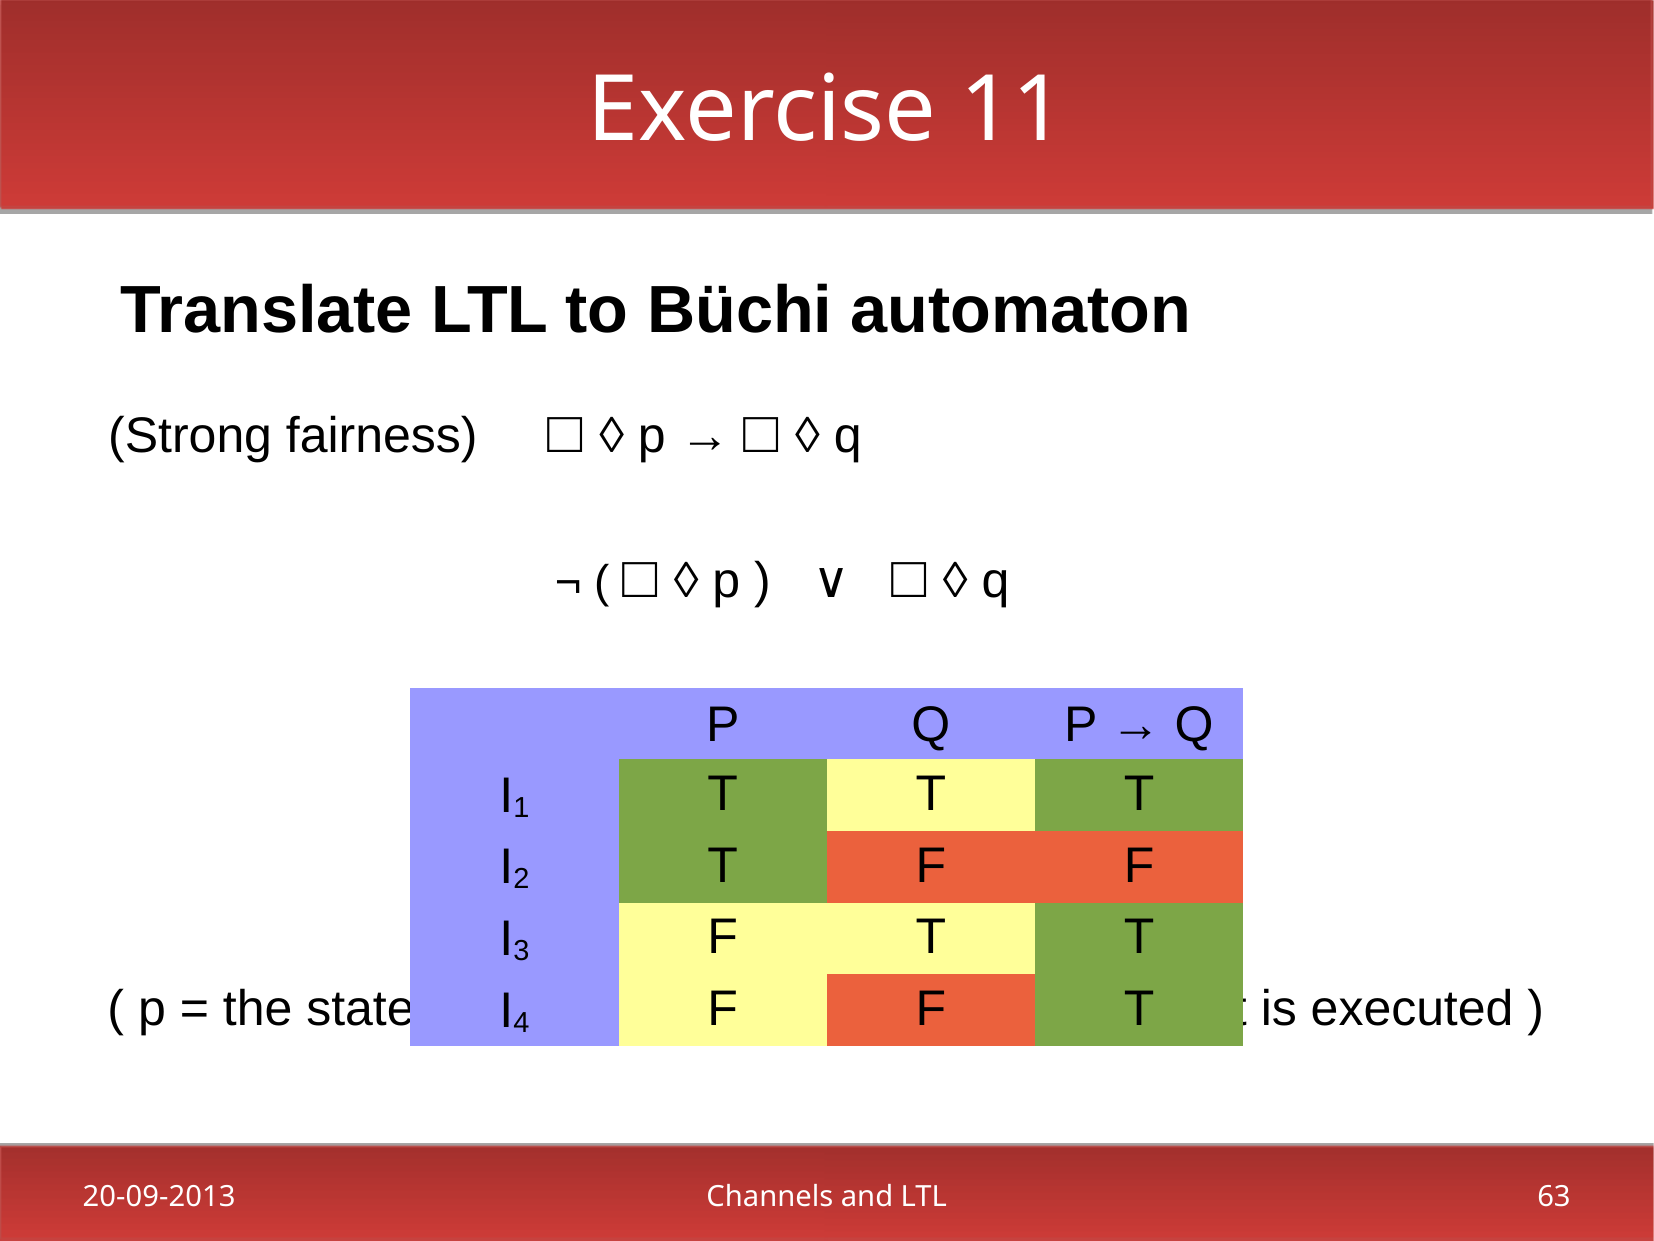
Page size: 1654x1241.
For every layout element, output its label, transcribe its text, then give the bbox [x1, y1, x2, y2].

table_cell F [1035, 831, 1243, 903]
picture [0, 0, 1654, 214]
title Exercise 11 [59, 31, 1595, 178]
table_header P [619, 688, 827, 759]
table_header Q [827, 688, 1035, 759]
table_cell T [1035, 974, 1243, 1046]
table_cell F [619, 974, 827, 1046]
table_cell F [619, 903, 827, 974]
table_cell I2 [410, 831, 619, 903]
picture [0, 1143, 1654, 1241]
text_box ¬ ( □ ◊ p ) ∨ □ ◊ q [540, 537, 1123, 618]
text_box (Strong fairness) □ ◊ p → □ ◊ q [93, 392, 891, 473]
table_cell T [1035, 759, 1243, 831]
table_header [410, 688, 619, 759]
table_cell I1 [410, 759, 619, 831]
text_box ( p = the statement is executable, q = the statement is executed ) [1243, 972, 1561, 1043]
table_cell F [827, 831, 1035, 903]
table_cell T [619, 759, 827, 831]
table_header P → Q [1035, 688, 1243, 759]
table_cell F [827, 974, 1035, 1046]
table_cell T [827, 759, 1035, 831]
table_cell T [827, 903, 1035, 974]
table_cell T [1035, 903, 1243, 974]
text_box Translate LTL to Büchi automaton [105, 264, 1209, 355]
table_cell T [619, 831, 827, 903]
table_cell I4 [410, 974, 619, 1046]
table_cell I3 [410, 903, 619, 974]
text_box ( p = the statement is executable, q = the statement is executed ) [92, 972, 410, 1043]
